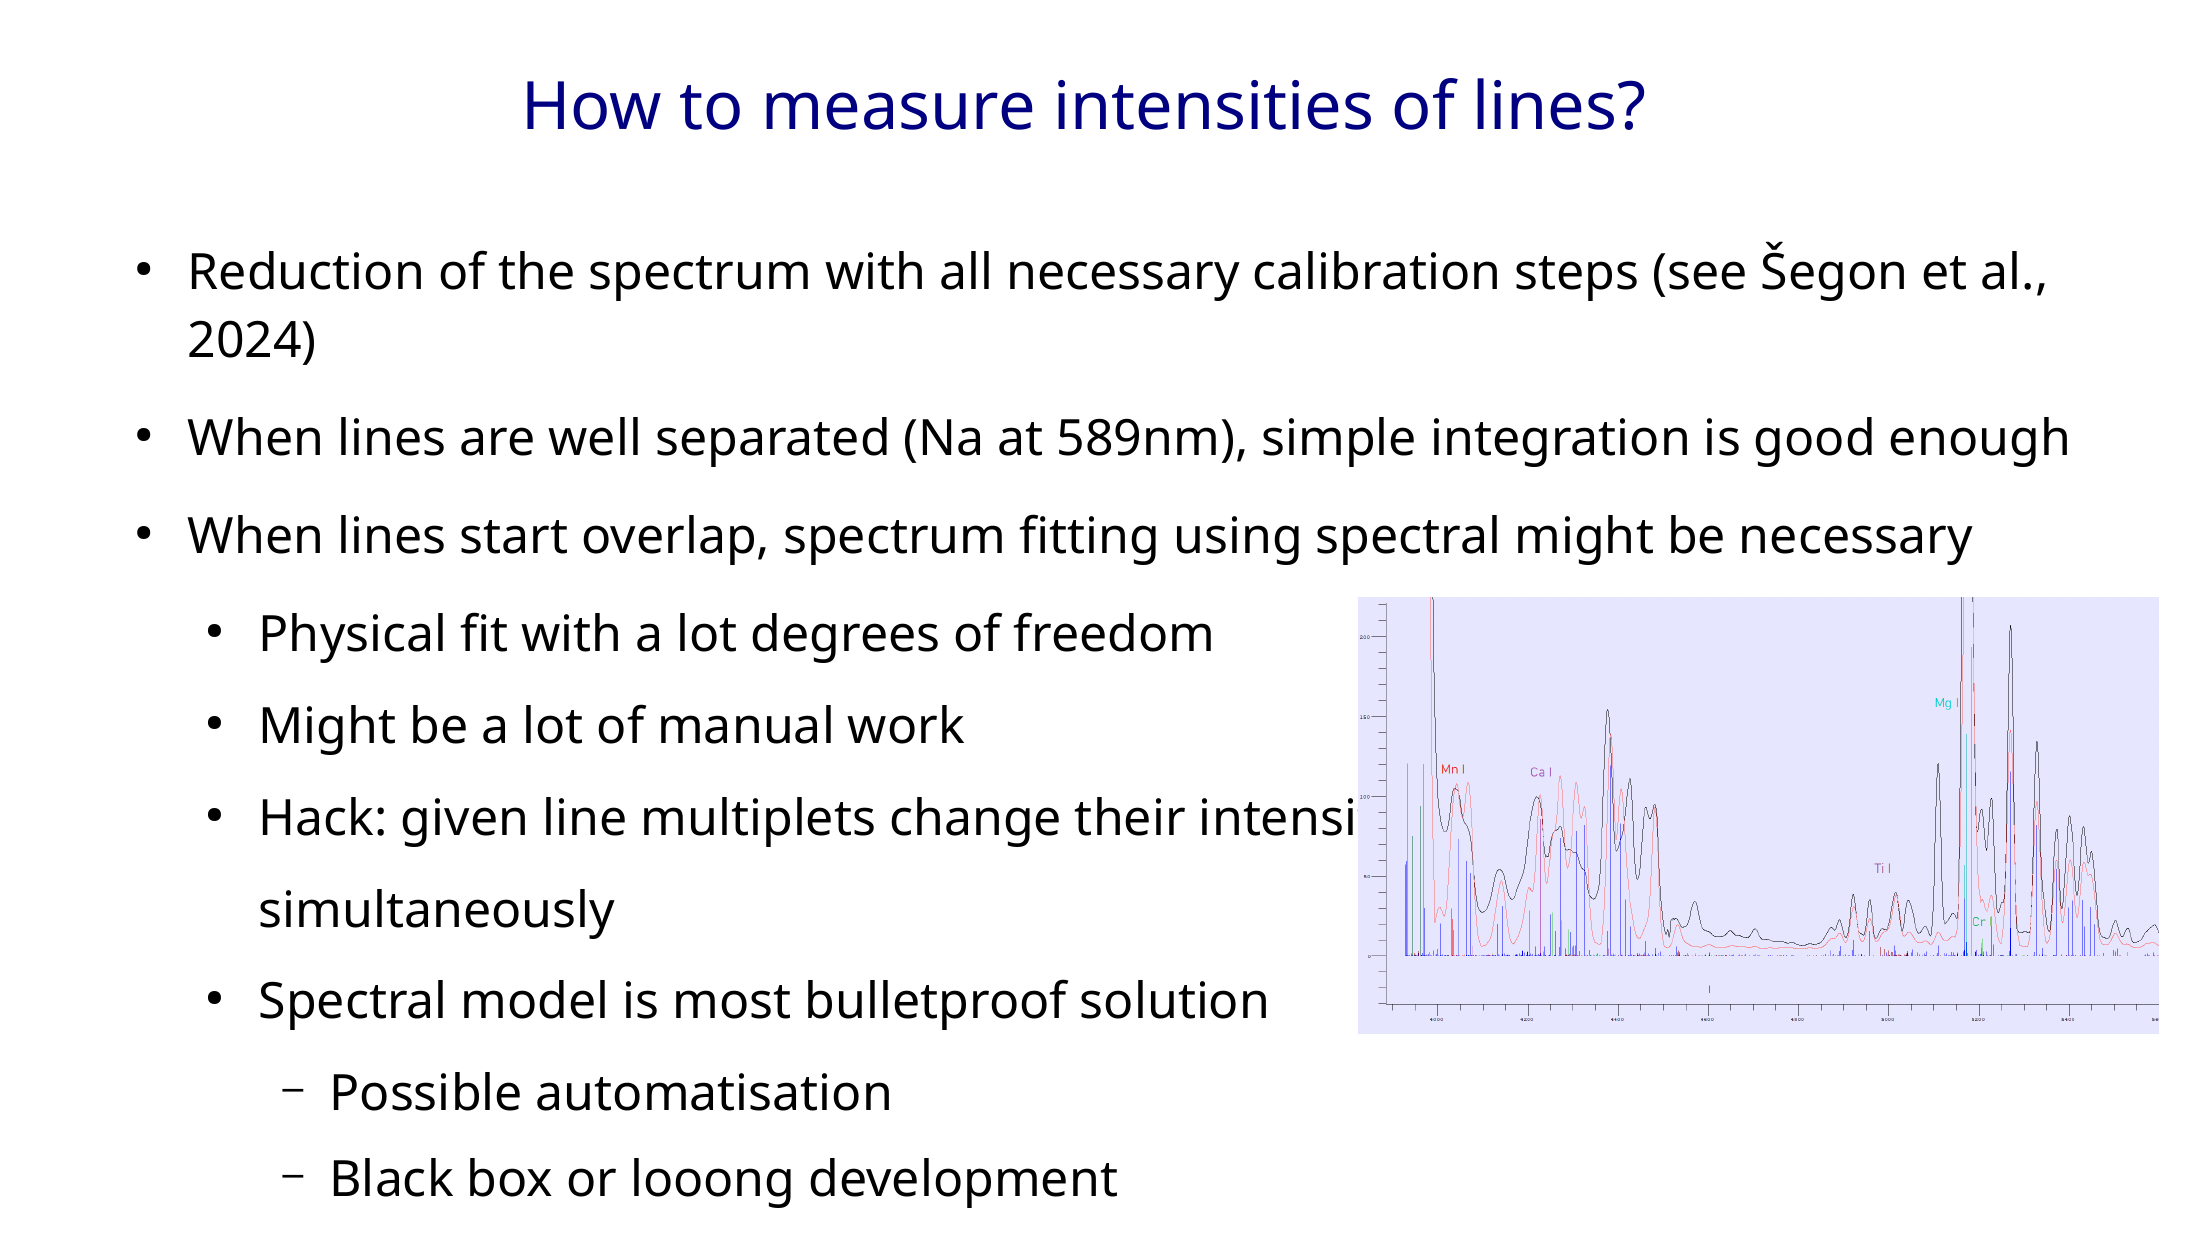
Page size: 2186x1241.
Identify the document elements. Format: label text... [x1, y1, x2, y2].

list Reduction of the spectrum with all necessary calibration steps (see Šegon et al., 2024) When lines are well separated (Na at 589nm), simple integration is good enough When lines start overlap, spectrum fitting using spectral might be necessary Physical fit with a lot degrees of freedom Might be a lot of manual work Hack: given line multiplets change their intensity simultaneously Spectral model is most bulletproof solution Possible automatisation Black box or looong development [117, 236, 2084, 1182]
picture [1358, 597, 2159, 1034]
title How to measure intensities of lines? [101, 0, 2068, 208]
